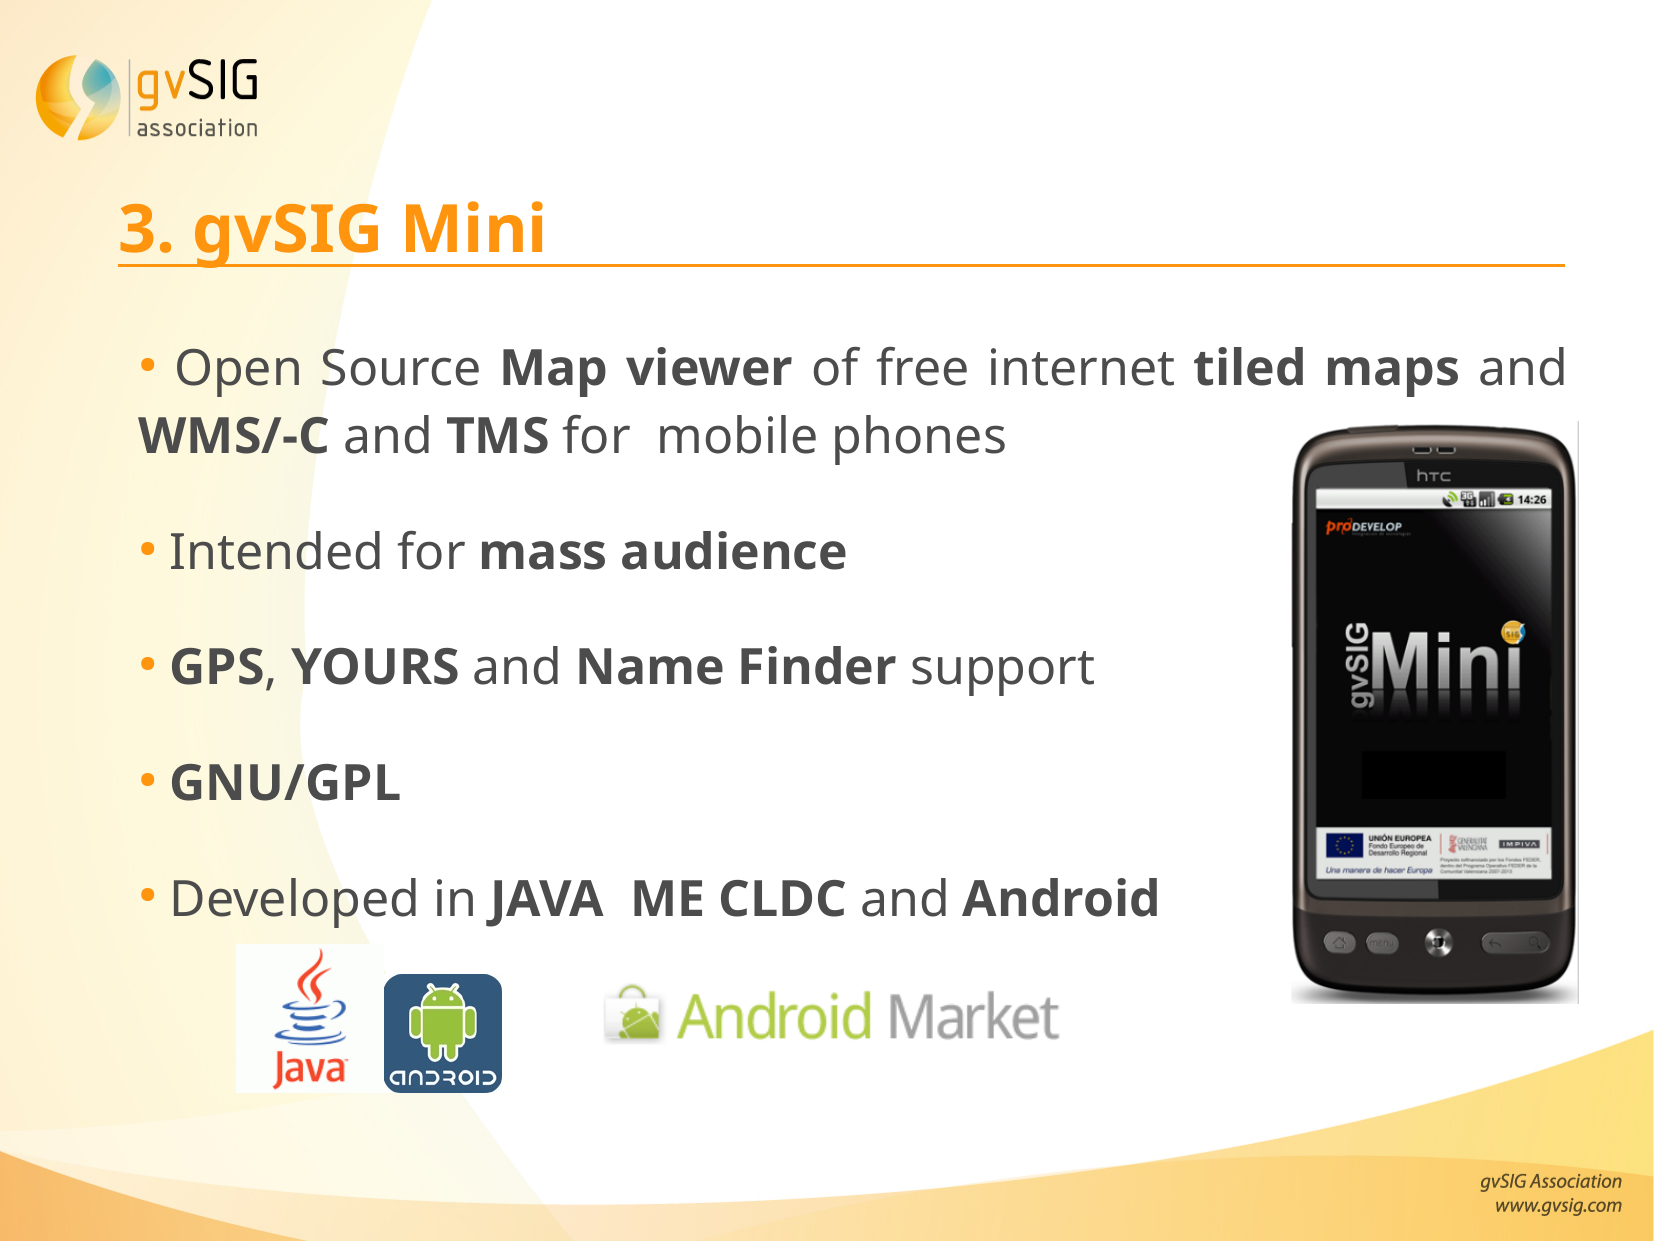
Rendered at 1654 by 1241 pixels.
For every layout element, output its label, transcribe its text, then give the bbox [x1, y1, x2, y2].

picture [590, 974, 1088, 1059]
picture [236, 944, 502, 1093]
title 3. gvSIG Mini [118, 177, 1607, 276]
text_box Open Source Map viewer of free internet tiled maps and WMS/-C and TMS for mobile phones Intended for mass audience GPS, YOURS and Name Finder support GNU/GPL Developed in JAVA ME CLDC and Android [124, 324, 1583, 1241]
picture [0, 0, 1654, 1241]
